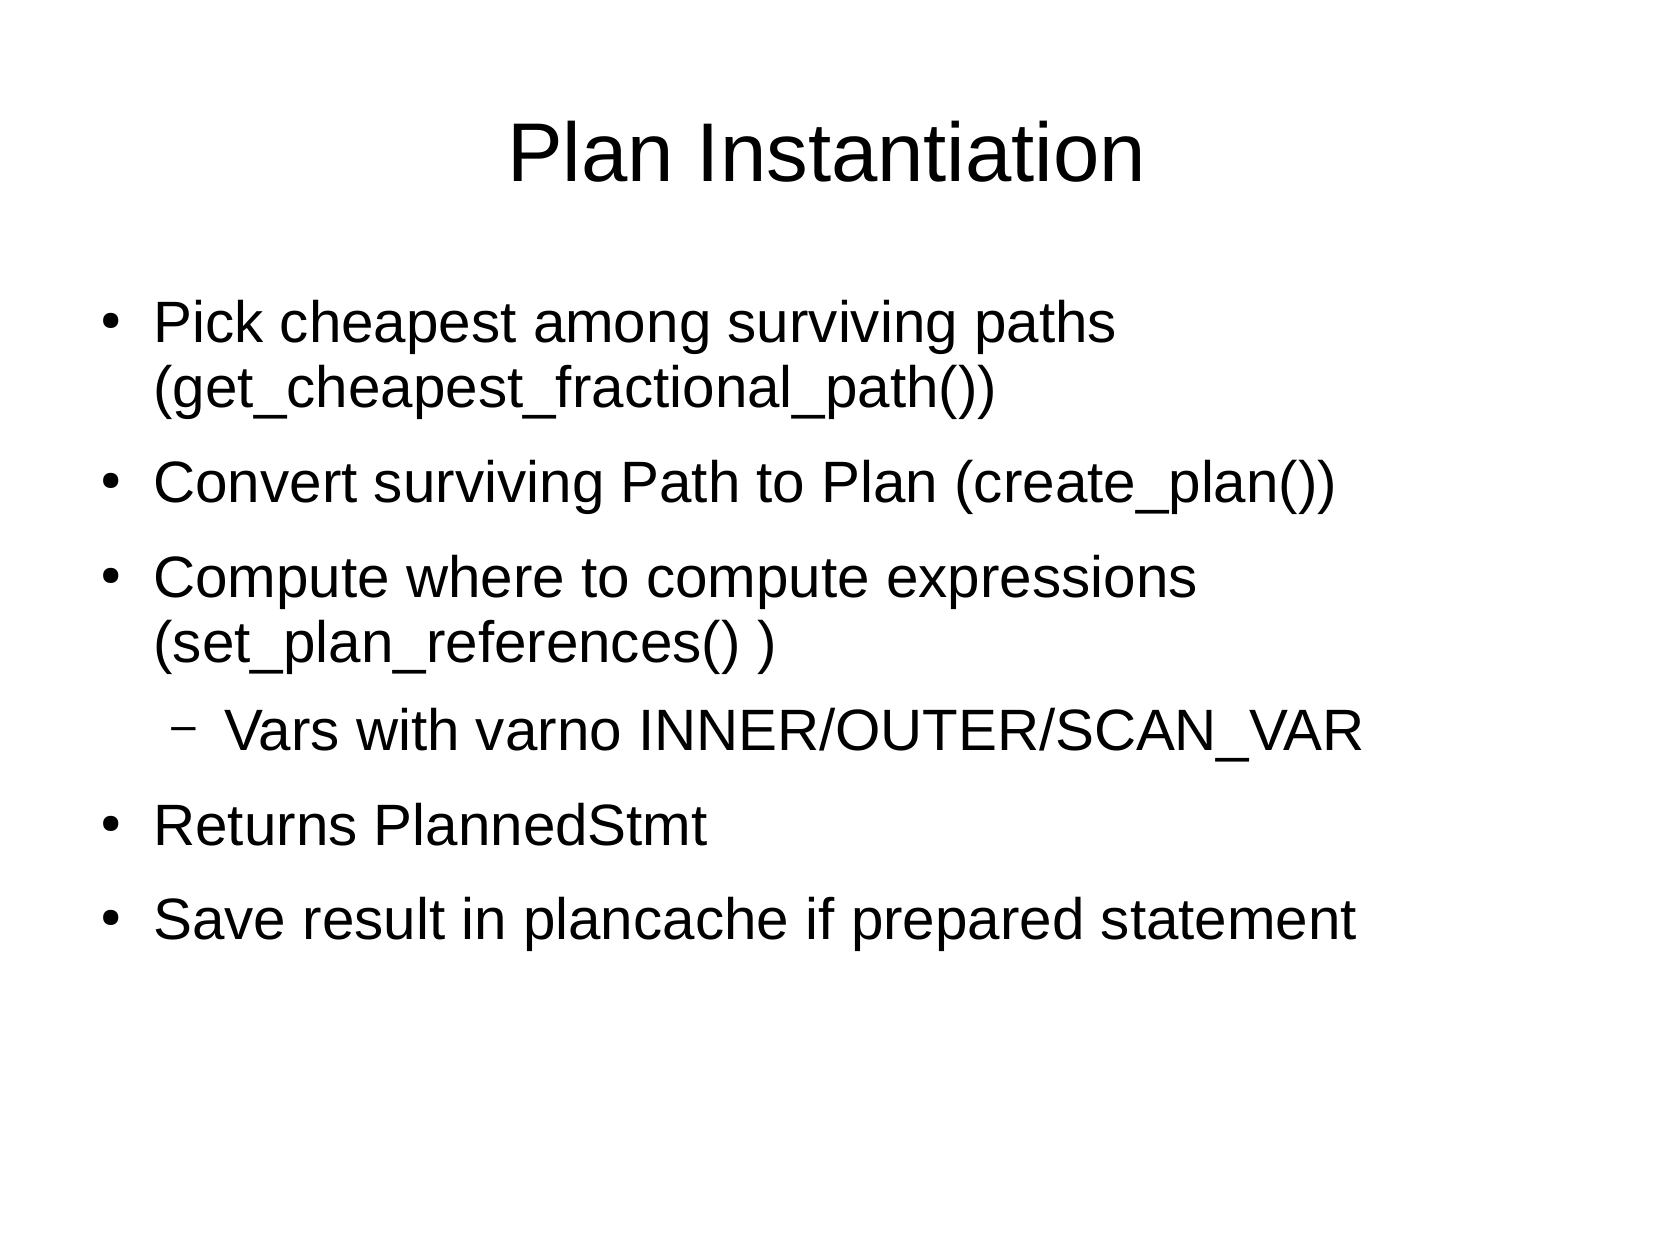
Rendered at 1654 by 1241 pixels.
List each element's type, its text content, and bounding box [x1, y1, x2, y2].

list Pick cheapest among surviving paths (get_cheapest_fractional_path()) Convert surviving Path to Plan (create_plan()) Compute where to compute expressions (set_plan_references() ) Vars with varno INNER/OUTER/SCAN_VAR Returns PlannedStmt Save result in plancache if prepared statement [82, 290, 1571, 1010]
title Plan Instantiation [82, 49, 1571, 257]
